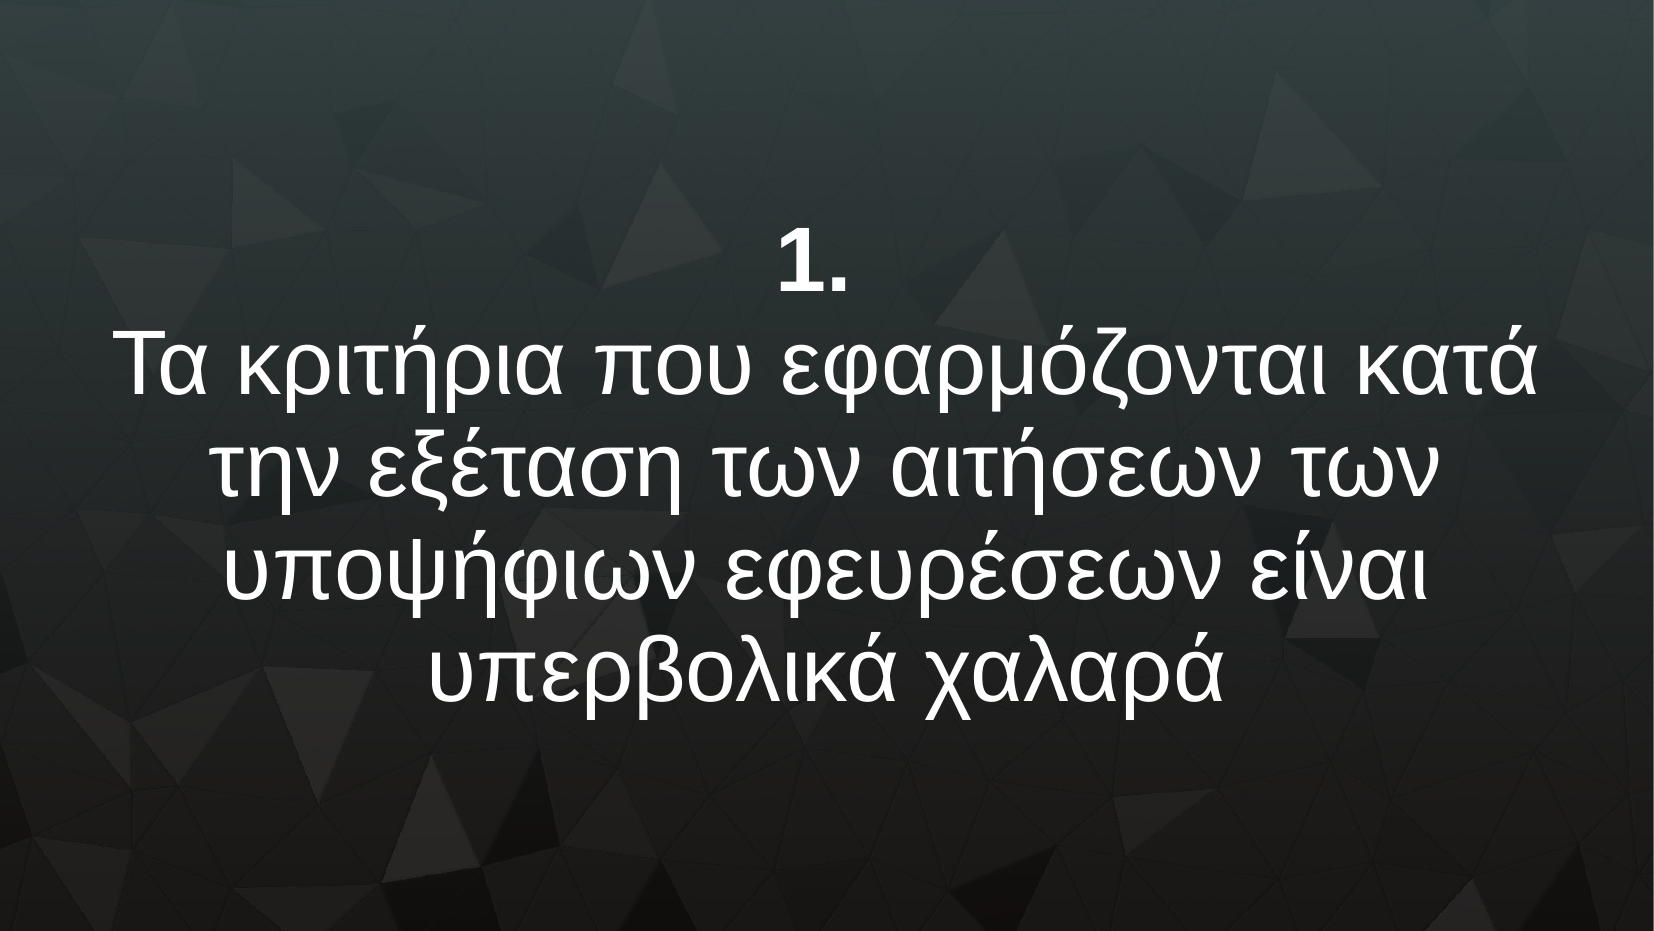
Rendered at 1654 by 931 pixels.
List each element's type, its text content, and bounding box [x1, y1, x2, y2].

picture [0, 0, 1654, 931]
title 1. Τα κριτήρια που εφαρμόζονται κατά την εξέταση των αιτήσεων των υποψήφιων εφευρέσεων είναι υπερβολικά χαλαρά [82, 208, 1571, 722]
